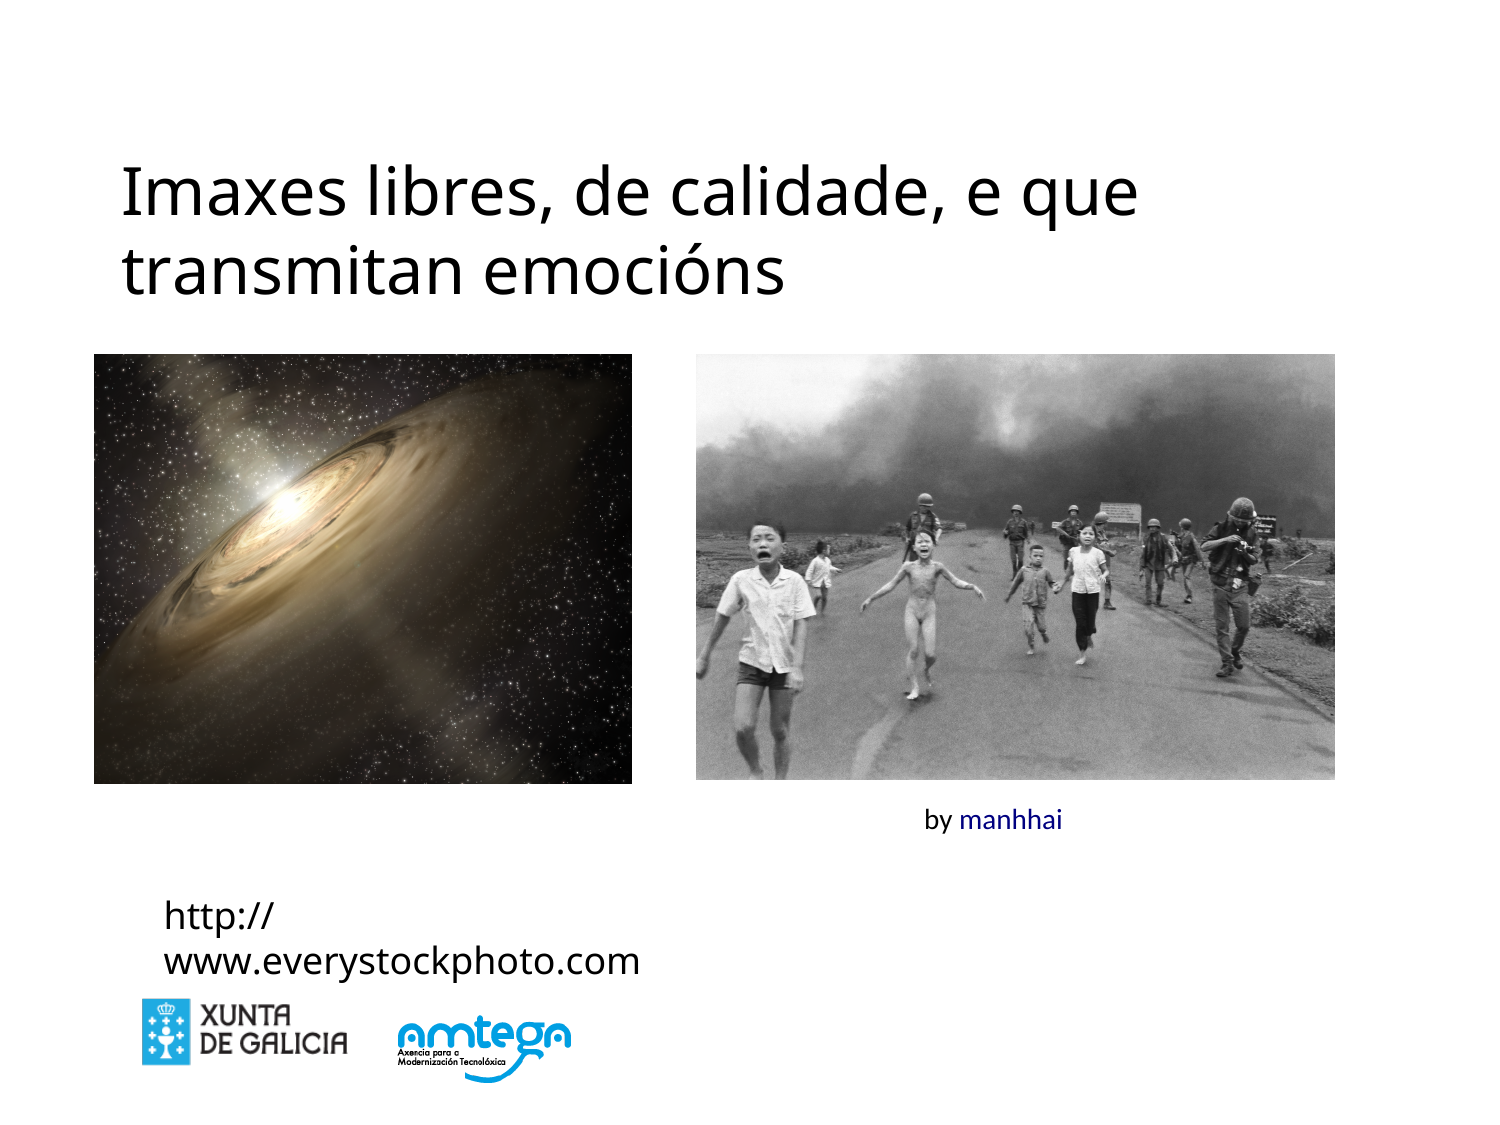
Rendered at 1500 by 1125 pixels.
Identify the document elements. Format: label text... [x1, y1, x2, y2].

picture [105, 978, 372, 1079]
text_box http://www.everystockphoto.com [148, 885, 697, 945]
text_box by manhhai [909, 792, 1118, 898]
picture [374, 995, 586, 1102]
picture [696, 354, 1335, 780]
picture [94, 354, 632, 785]
text_box Imaxes libres, de calidade, e que transmitan emocións [106, 140, 1430, 316]
